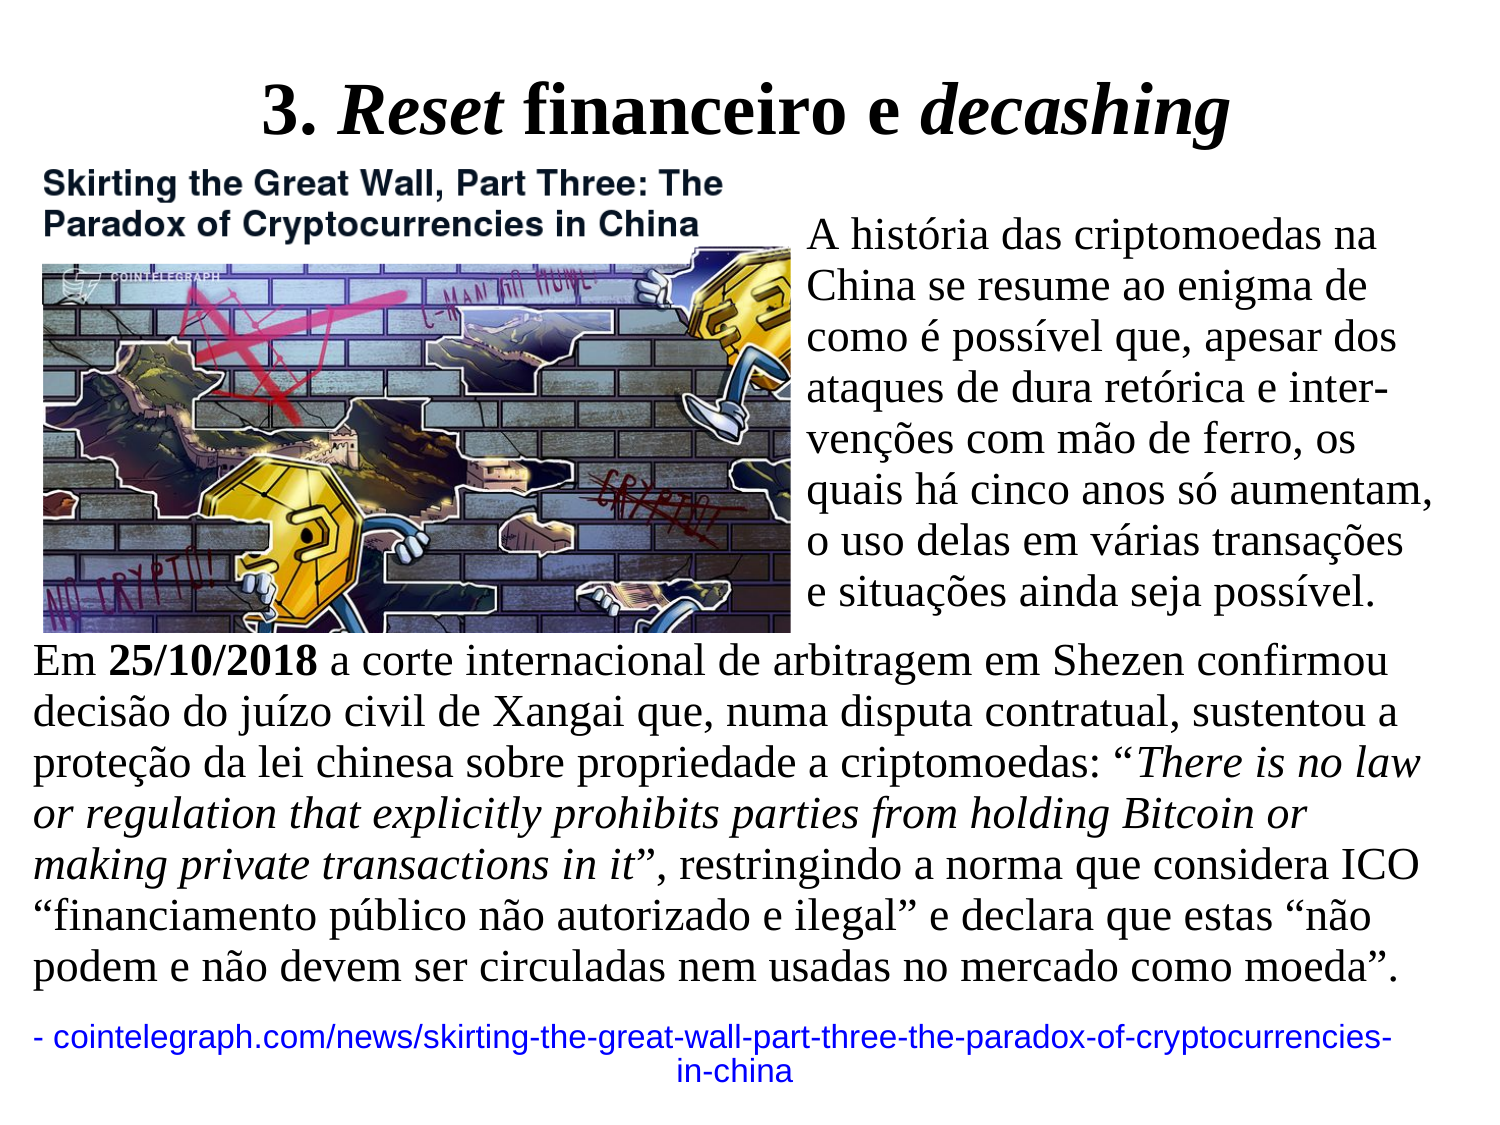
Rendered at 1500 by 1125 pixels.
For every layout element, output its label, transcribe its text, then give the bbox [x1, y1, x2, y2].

text_box - cointelegraph.com/news/skirting-the-great-wall-part-three-the-paradox-of-cryptocurrencies-in-china [17, 966, 1408, 1090]
title 3. Reset financeiro e decashing [56, 18, 1438, 200]
text_box A história das criptomoedas na China se resume ao enigma de como é possível que, apesar dos ataques de dura retórica e inter-venções com mão de ferro, os quais há cinco anos só aumentam, o uso delas em várias transações e situações ainda seja possível. Em 25/10/2018 a corte internacional de arbitragem em Shezen confirmou decisão do juízo civil de Xangai que, numa disputa contratual, sustentou a proteção da lei chinesa sobre propriedade a criptomoedas: “There is no law or regulation that explicitly prohibits parties from holding Bitcoin or making private transactions in it”, restringindo a norma que considera ICO “financiamento público não autorizado e ilegal” e declara que estas “não podem e não devem ser circuladas nem usadas no mercado como moeda”. [17, 200, 1451, 1000]
picture [36, 164, 791, 633]
